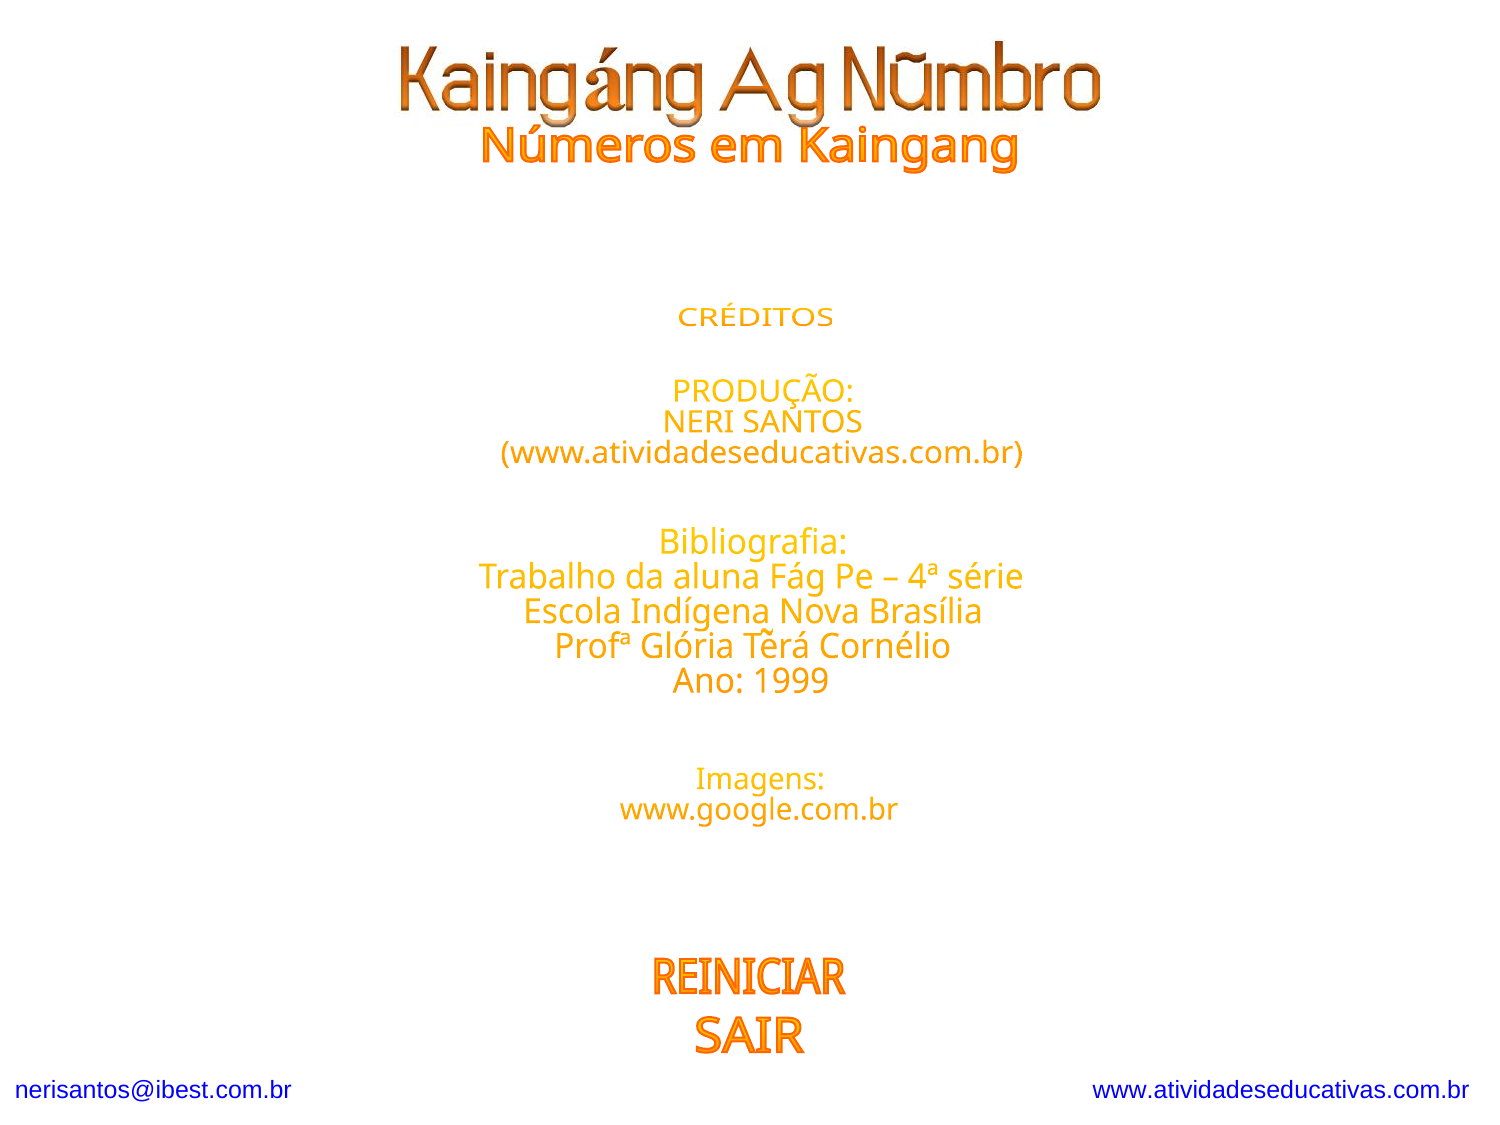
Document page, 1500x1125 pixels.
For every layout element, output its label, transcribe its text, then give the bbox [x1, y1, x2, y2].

text_box CRÉDITOS [762, 308, 791, 326]
text_box SAIR [696, 1017, 720, 1053]
text_box CRÉDITOS [679, 307, 698, 327]
text_box CRÉDITOS [792, 307, 815, 327]
text_box REINICIAR [824, 958, 845, 994]
picture [386, 31, 1114, 135]
text_box SAIR [756, 1017, 770, 1053]
text_box CRÉDITOS [817, 307, 833, 327]
text_box CRÉDITOS [721, 308, 736, 326]
text_box CRÉDITOS [740, 308, 760, 326]
text_box PRODUÇÃO: NERI SANTOS (www.atividadeseducativas.com.br) [510, 446, 584, 463]
text_box REINICIAR [782, 958, 821, 994]
text_box SAIR [777, 1017, 804, 1053]
text_box REINICIAR [700, 958, 711, 994]
text_box REINICIAR [680, 958, 697, 994]
text_box CRÉDITOS [701, 308, 719, 326]
text_box ~ [760, 628, 773, 636]
text_box SAIR [722, 1017, 755, 1053]
text_box REINICIAR [716, 958, 739, 994]
text_box Imagens: www.google.com.br [620, 803, 689, 820]
text_box REINICIAR [655, 958, 676, 994]
text_box REINICIAR [758, 958, 781, 994]
text_box REINICIAR [744, 958, 755, 994]
